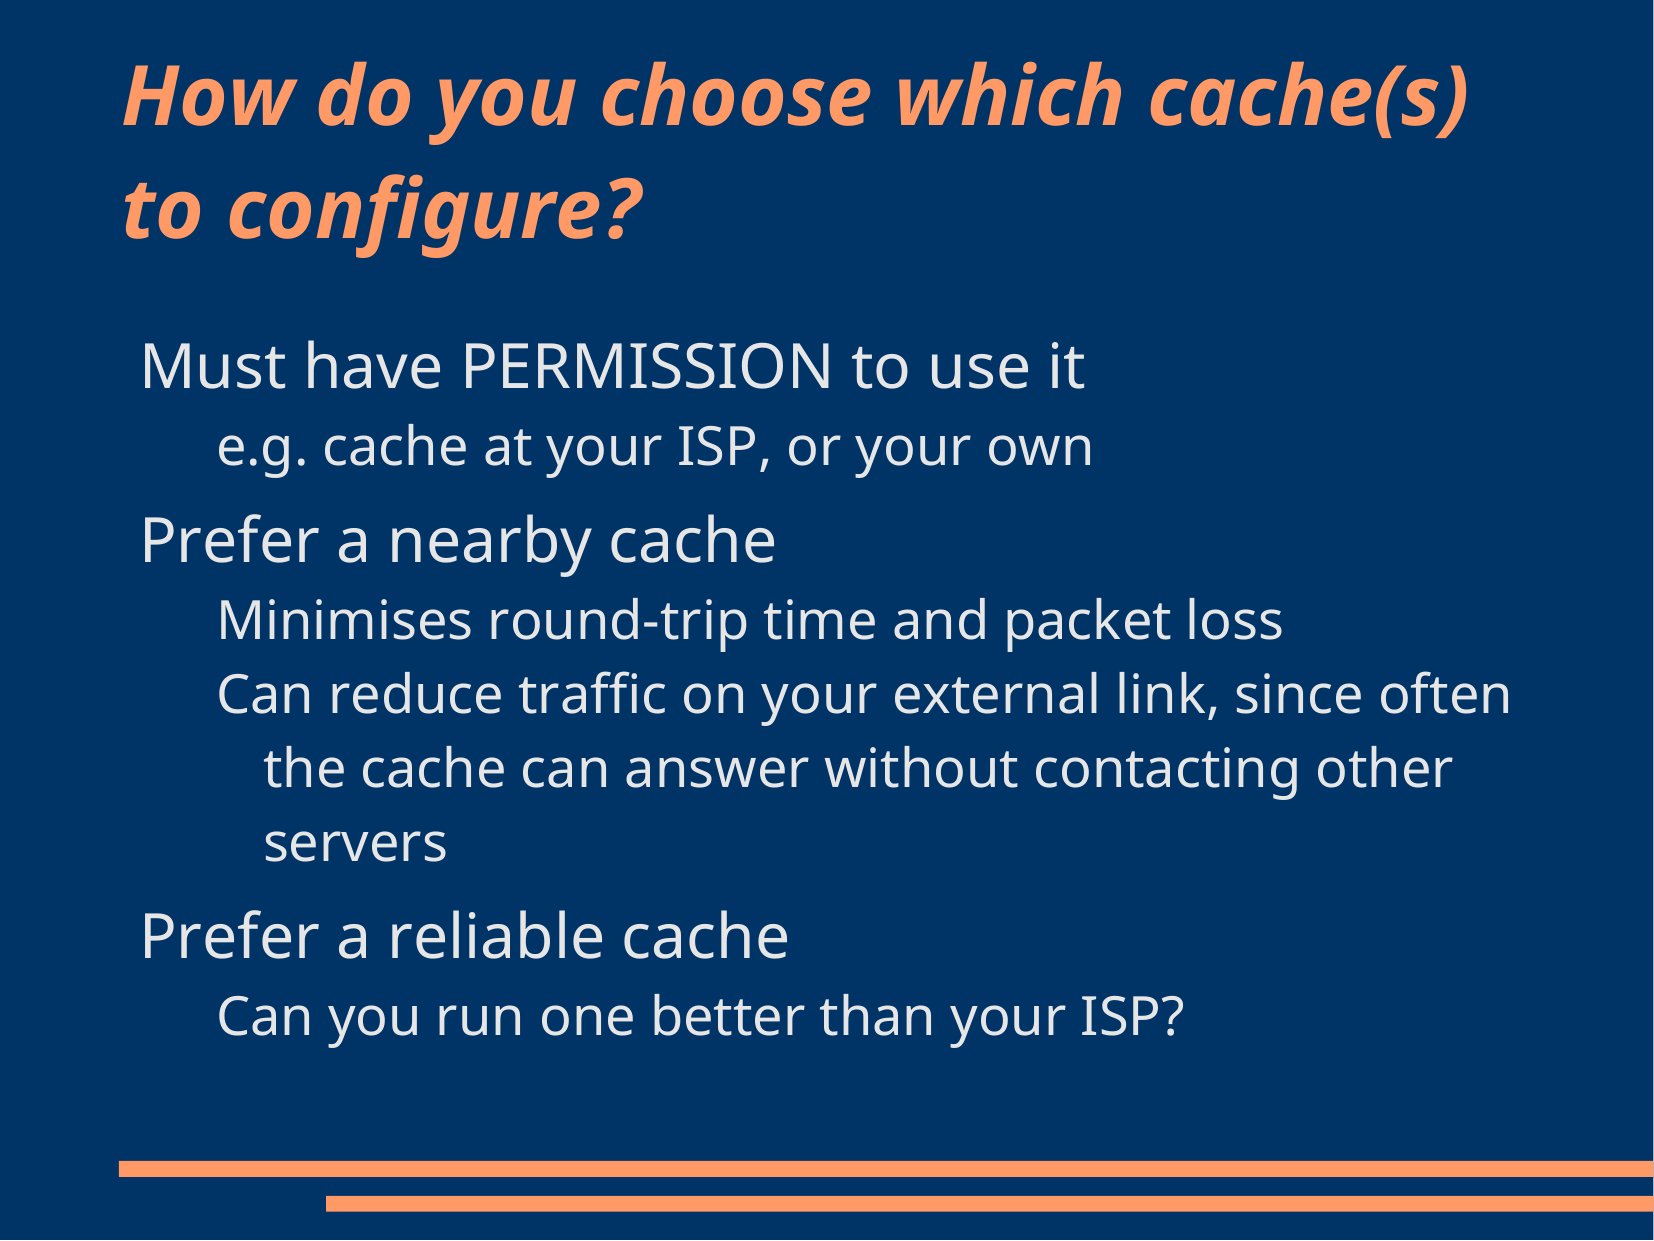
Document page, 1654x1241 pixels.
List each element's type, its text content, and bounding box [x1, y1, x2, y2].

title How do you choose which cache(s) to configure? [121, 46, 1534, 254]
list Must have PERMISSION to use it e.g. cache at your ISP, or your own Prefer a nearby cache Minimises round-trip time and packet loss Can reduce traffic on your external link, since often the cache can answer without contacting other servers Prefer a reliable cache Can you run one better than your ISP? [121, 322, 1561, 1133]
